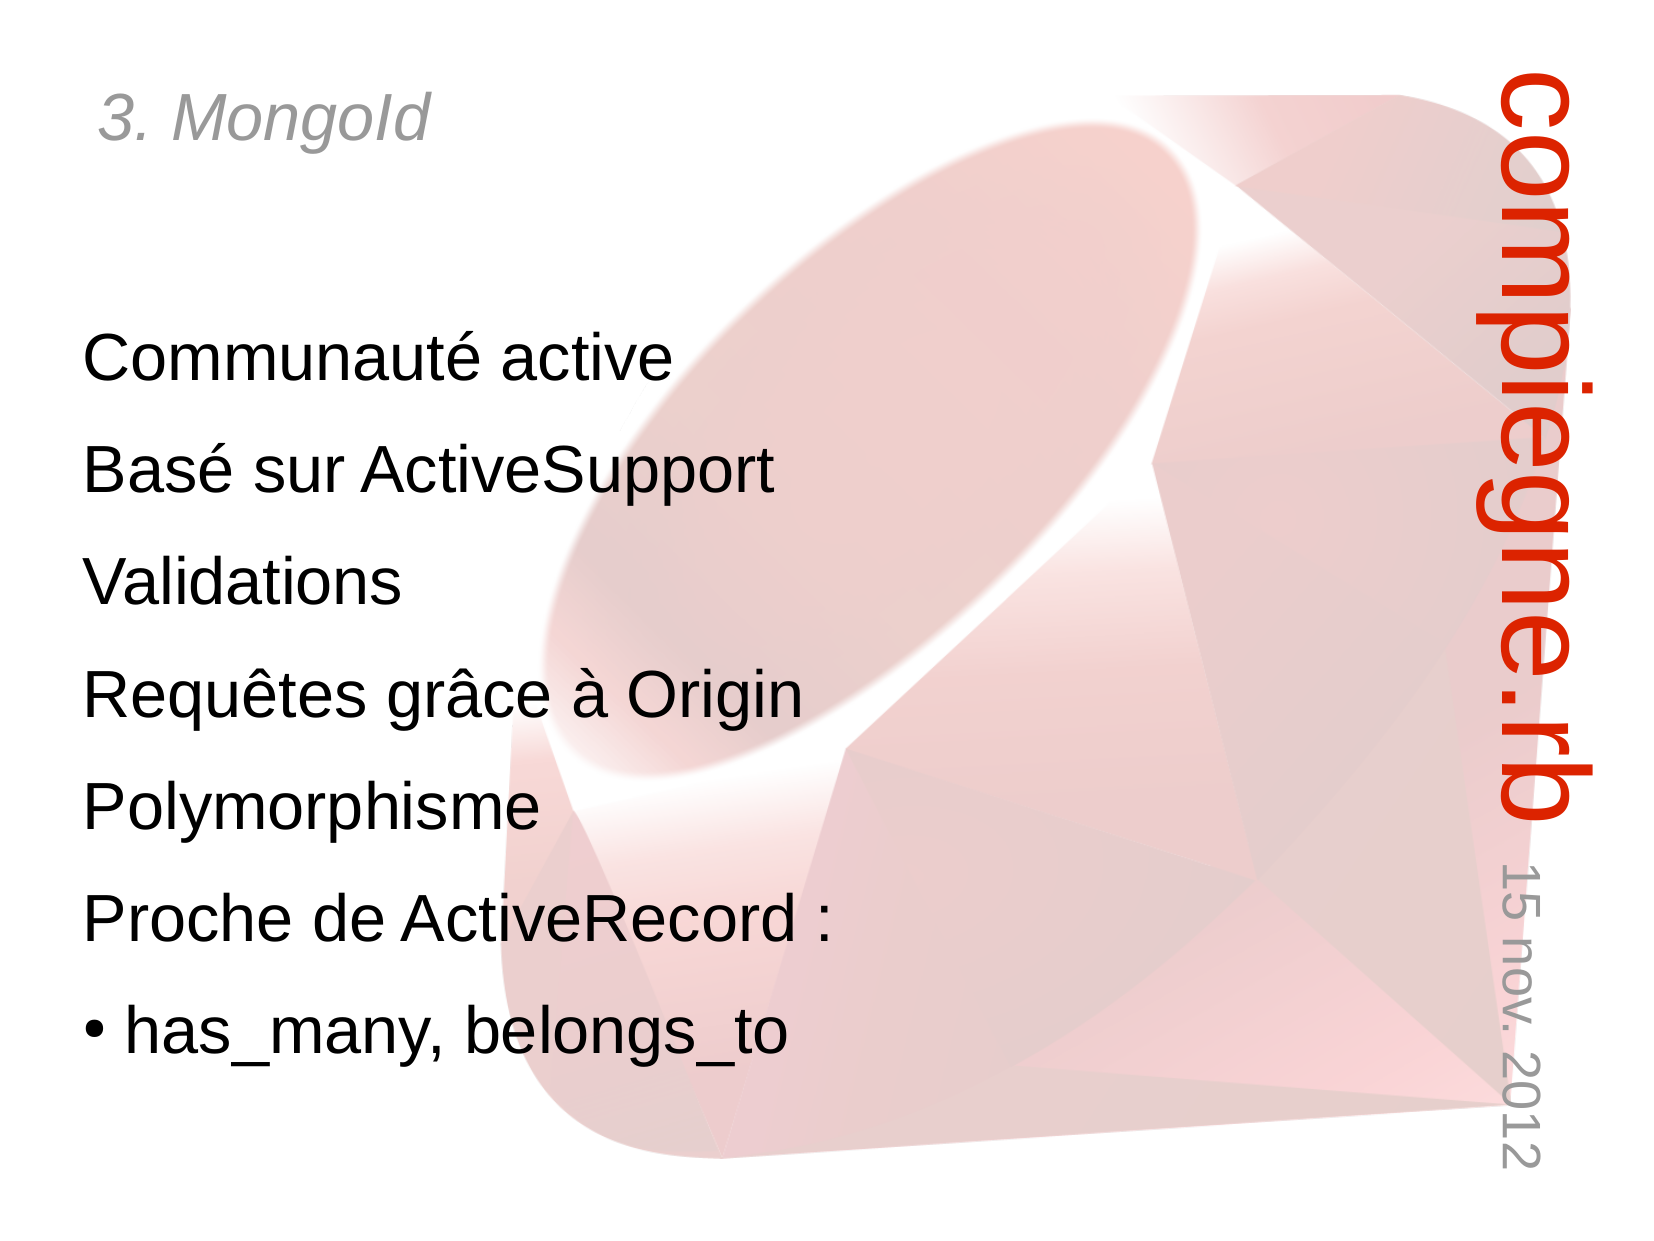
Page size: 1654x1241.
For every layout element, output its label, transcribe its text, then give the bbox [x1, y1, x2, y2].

subtitle Communauté active Basé sur ActiveSupport Validations Requêtes grâce à Origin Polymorphisme Proche de ActiveRecord : has_many, belongs_to [82, 188, 1477, 1162]
picture [484, 70, 1442, 188]
title compiegne.rb 15 nov. 2012 [1442, 23, 1650, 1217]
text_box 3. MongoId [82, 73, 1090, 166]
